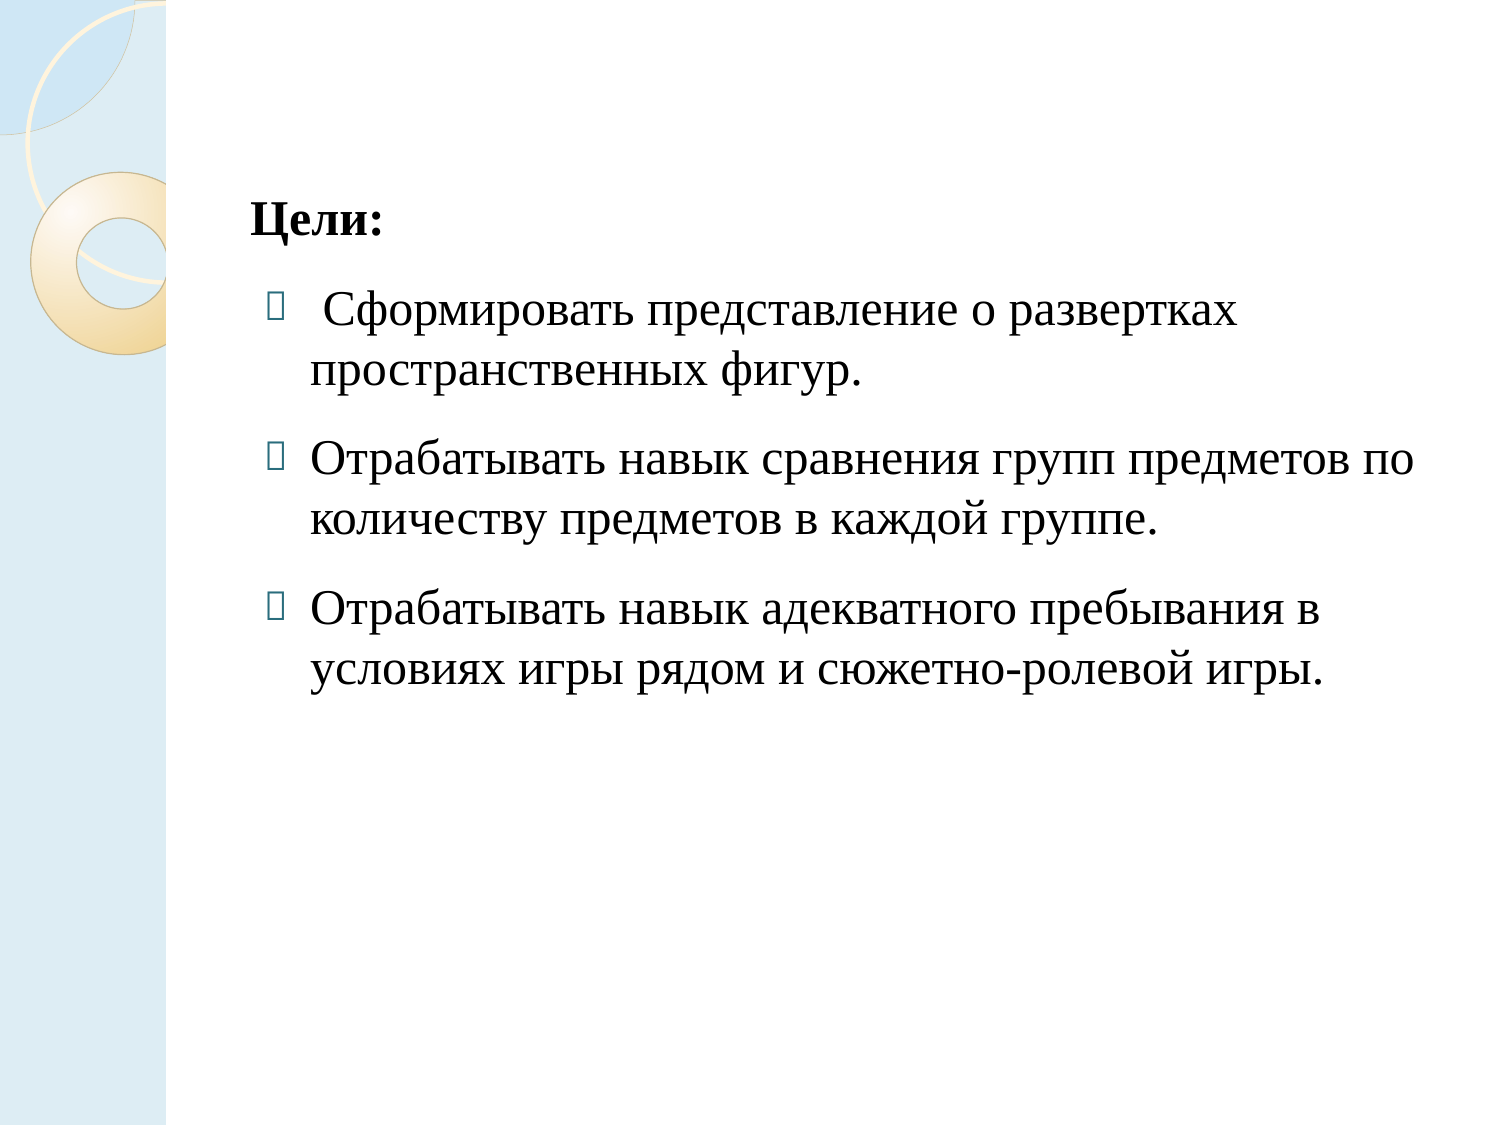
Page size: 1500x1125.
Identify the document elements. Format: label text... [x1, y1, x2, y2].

list Цели: Сформировать представление о развертках пространственных фигур. Отрабатывать навык сравнения групп предметов по количеству предметов в каждой группе. Отрабатывать навык адекватного пребывания в условиях игры рядом и сюжетно-ролевой игры. [235, 178, 1477, 680]
